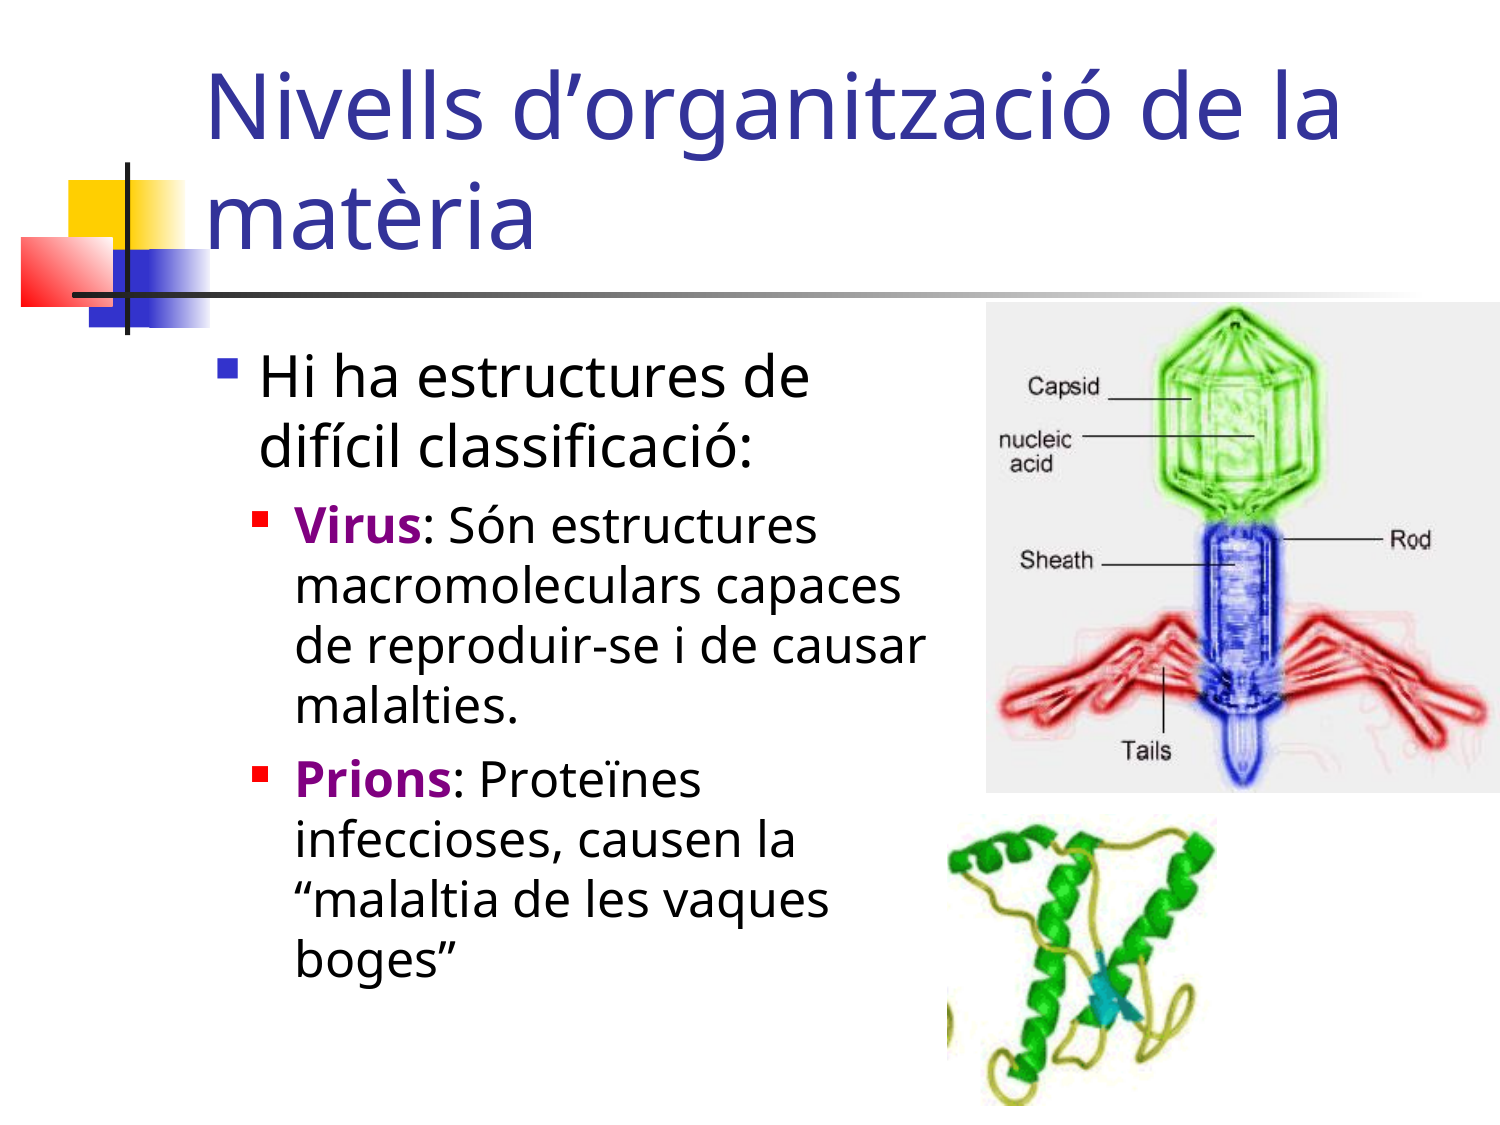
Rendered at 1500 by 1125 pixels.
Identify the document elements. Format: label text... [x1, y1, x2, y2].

picture [986, 302, 1500, 793]
title Nivells d’organització de la matèria [188, 35, 1468, 276]
picture [947, 814, 1217, 1106]
list Hi ha estructures de difícil classificació: Virus: Són estructures macromoleculars capaces de reproduir-se i de causar malalties. Prions: Proteïnes infeccioses, causen la “malaltia de les vaques boges” [193, 331, 963, 1007]
